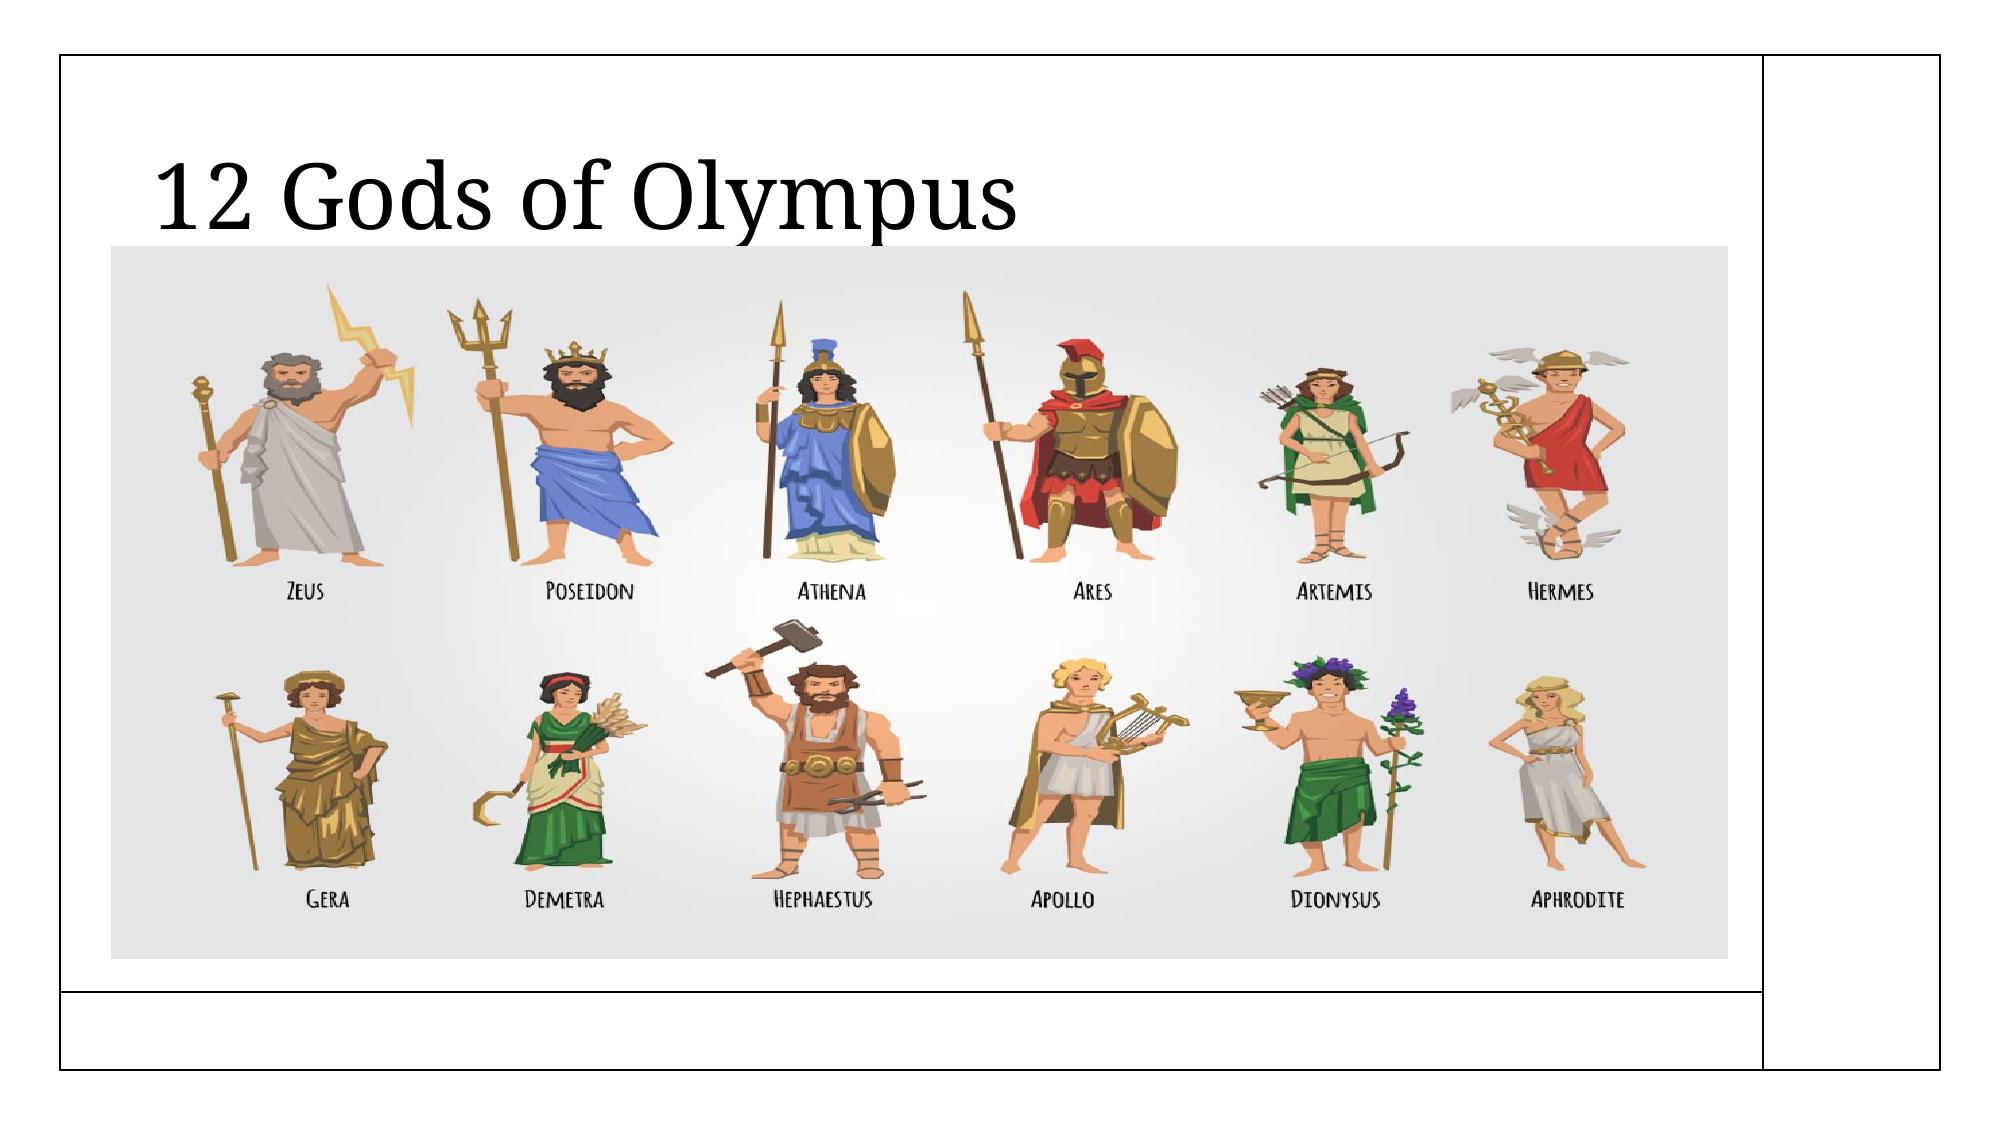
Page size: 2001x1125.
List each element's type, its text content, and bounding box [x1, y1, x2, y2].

title 12 Gods of Olympus [138, 90, 1695, 246]
picture [111, 246, 1728, 959]
